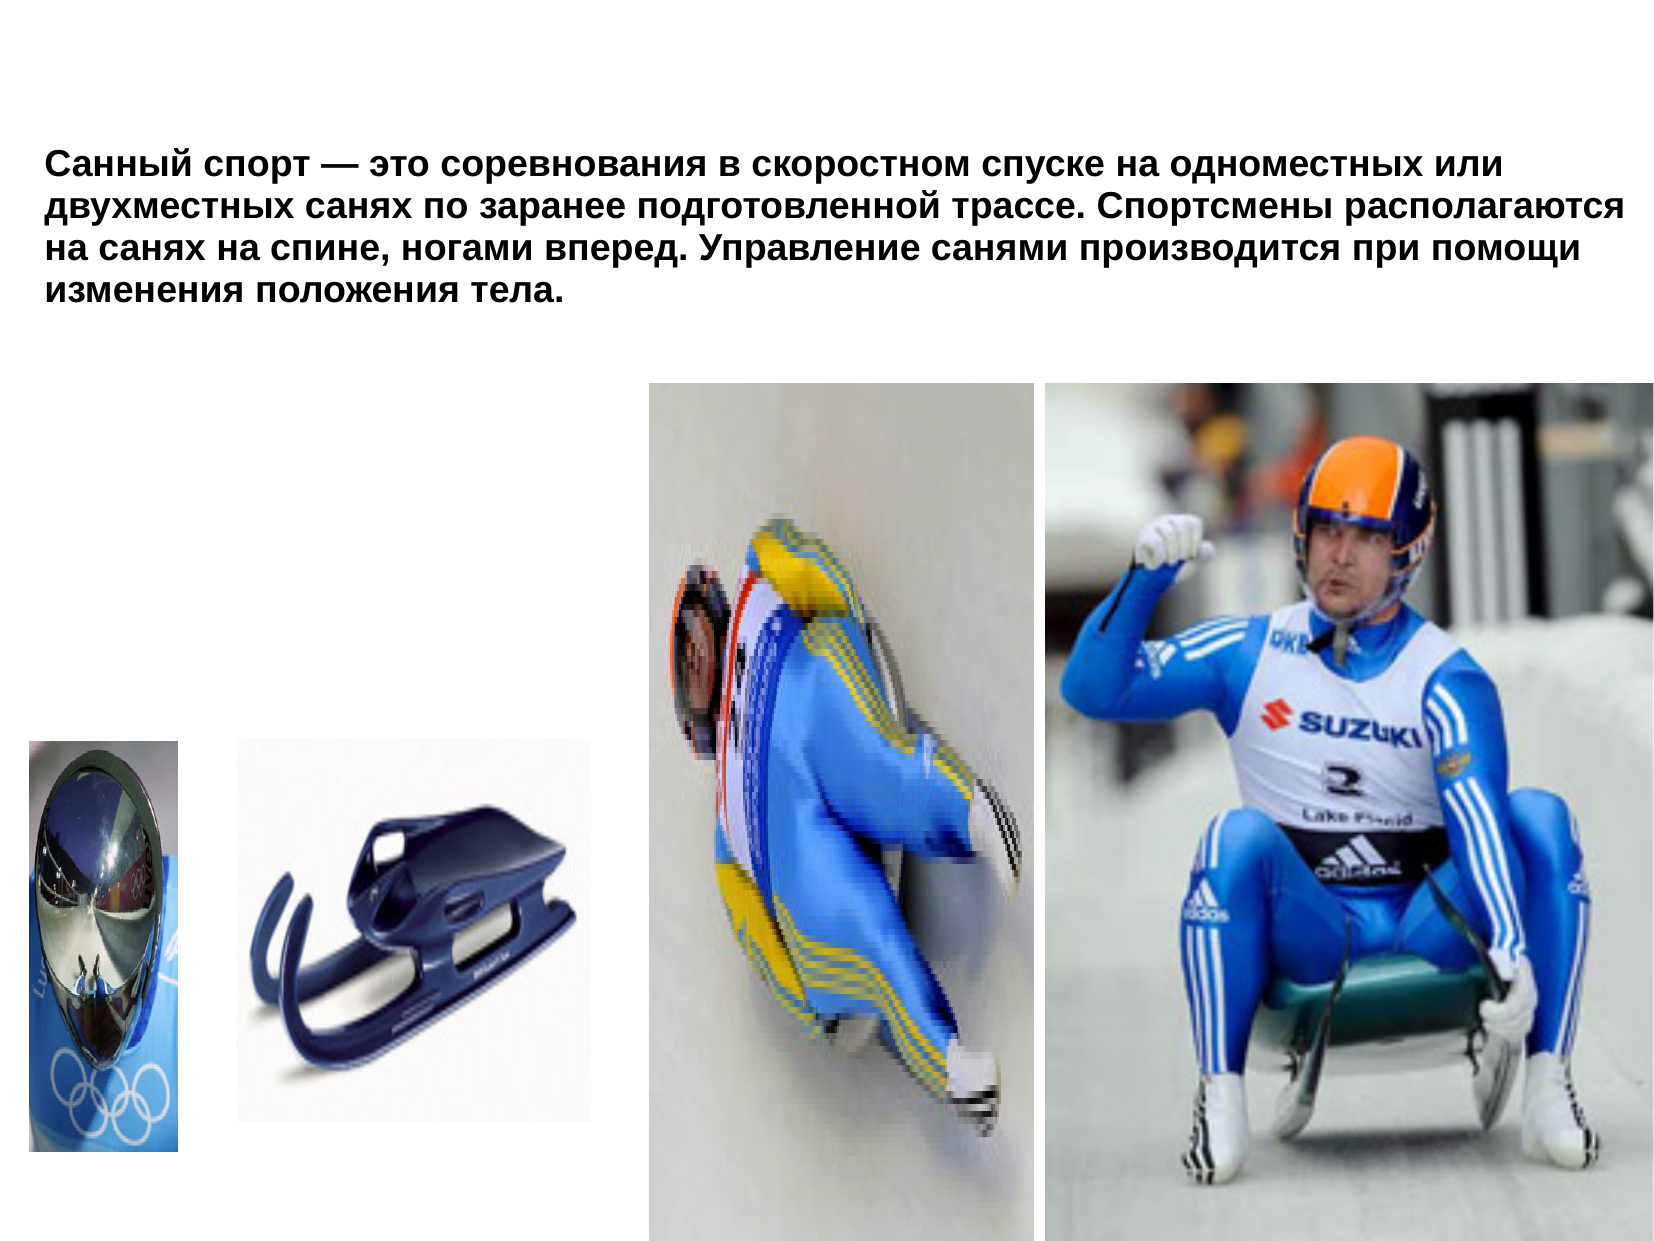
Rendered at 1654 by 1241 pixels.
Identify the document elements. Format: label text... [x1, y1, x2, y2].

picture [649, 383, 1034, 1241]
picture [1045, 383, 1654, 1241]
picture [236, 738, 591, 1123]
picture [29, 741, 178, 1152]
text_box Санный спорт — это соревнования в скоростном спуске на одноместных или двухместных санях по заранее подготовленной трассе. Спортсмены располагаются на санях на спине, ногами вперед. Управление санями производится при помощи изменения положения тела. [29, 135, 1654, 355]
